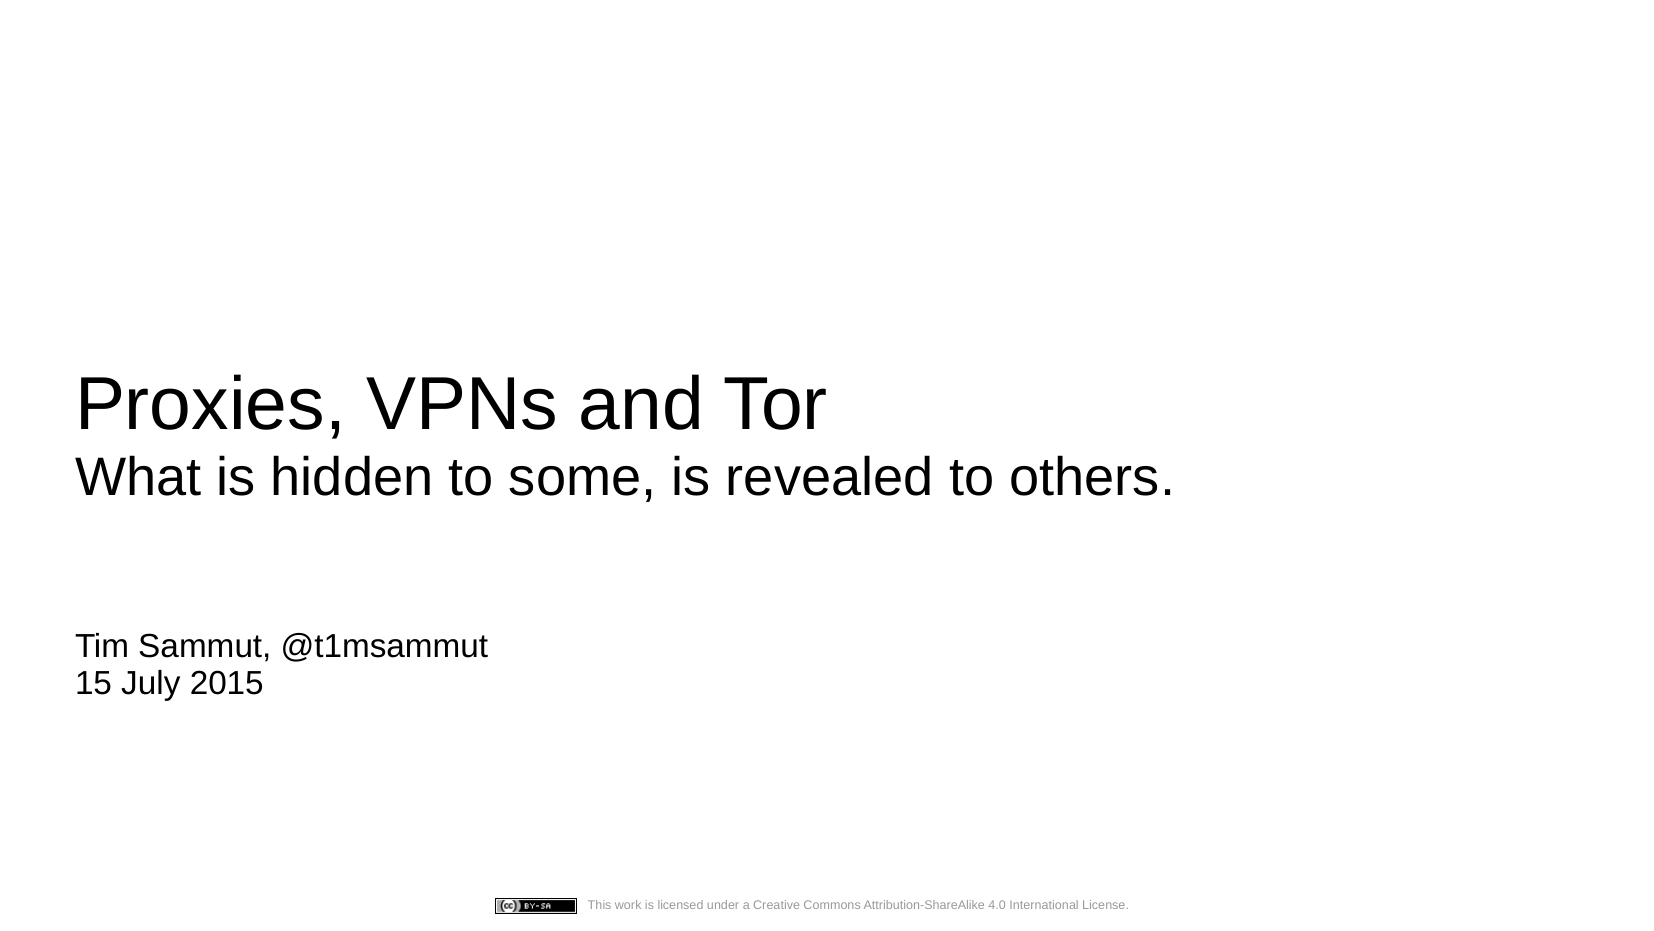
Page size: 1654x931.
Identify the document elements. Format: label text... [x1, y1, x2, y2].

text_box This work is licensed under a Creative Commons Attribution-ShareAlike 4.0 International License. [572, 890, 1158, 921]
title Proxies, VPNs and Tor What is hidden to some, is revealed to others. Tim Sammut, @t1msammut 15 July 2015 [75, 362, 1564, 702]
picture [495, 898, 577, 914]
